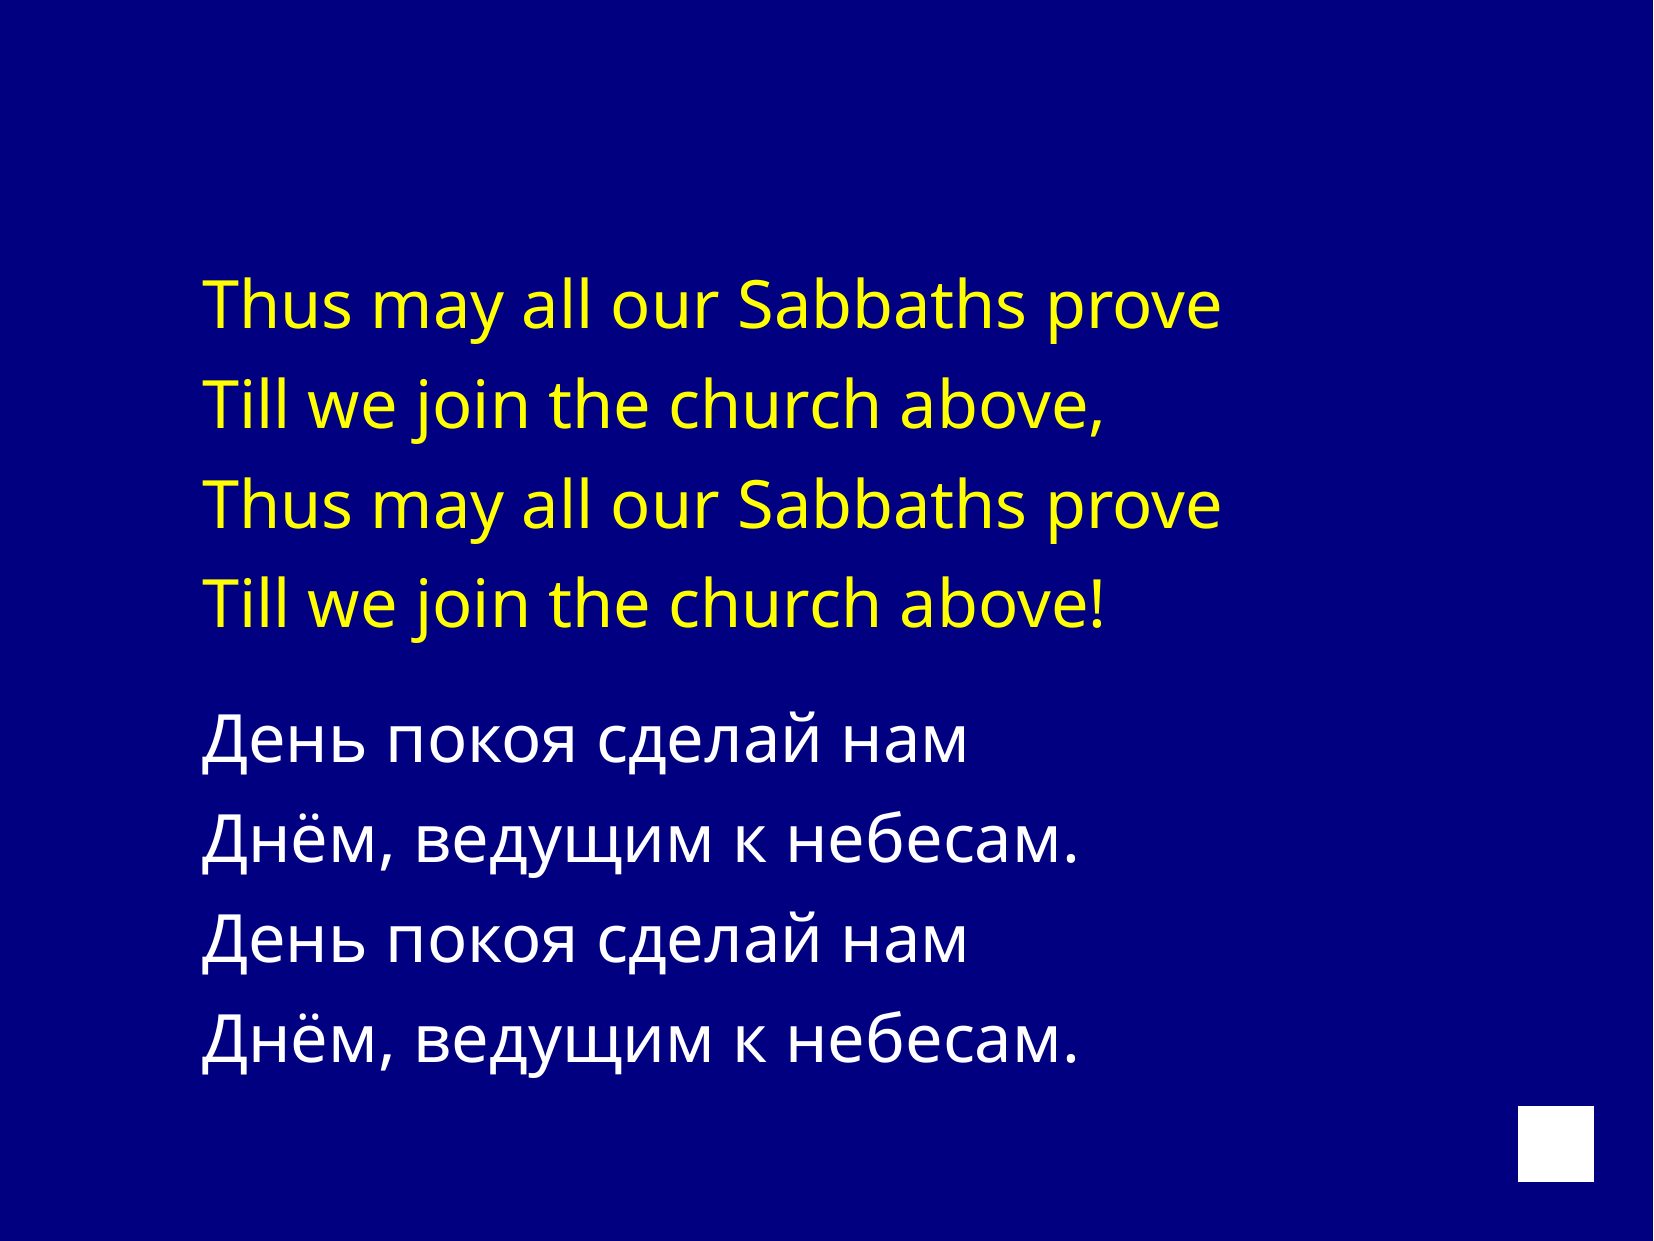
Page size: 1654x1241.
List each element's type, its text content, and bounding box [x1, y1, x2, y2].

text_box [1518, 1106, 1594, 1182]
text_box День покоя сделай нам Днём, ведущим к небесам. День покоя сделай нам Днём, ведущим к небесам. [75, 675, 1576, 1163]
text_box Thus may all our Sabbaths prove Till we join the church above, Thus may all our Sabbaths prove Till we join the church above! [75, 150, 1576, 638]
